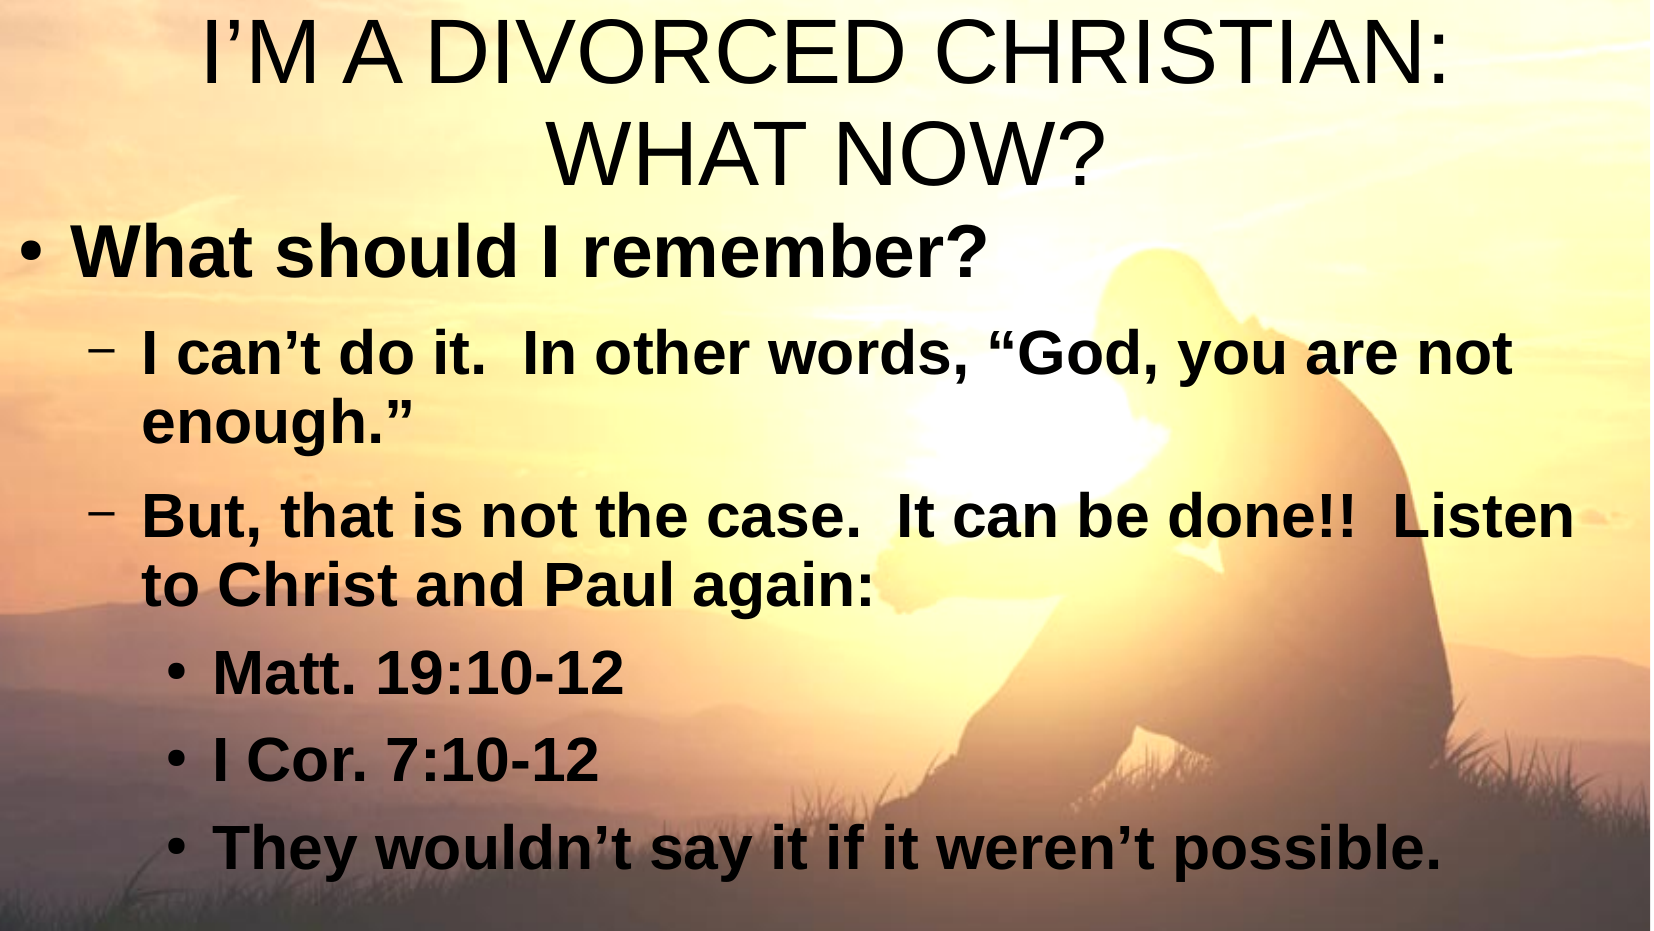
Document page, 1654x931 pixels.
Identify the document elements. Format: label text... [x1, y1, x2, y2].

list What should I remember? I can’t do it. In other words, “God, you are not enough.” But, that is not the case. It can be done!! Listen to Christ and Paul again: Matt. 19:10-12 I Cor. 7:10-12 They wouldn’t say it if it weren’t possible. [0, 210, 1651, 931]
picture [0, 0, 1651, 210]
title I’M A DIVORCED CHRISTIAN: WHAT NOW? [82, 0, 1571, 206]
